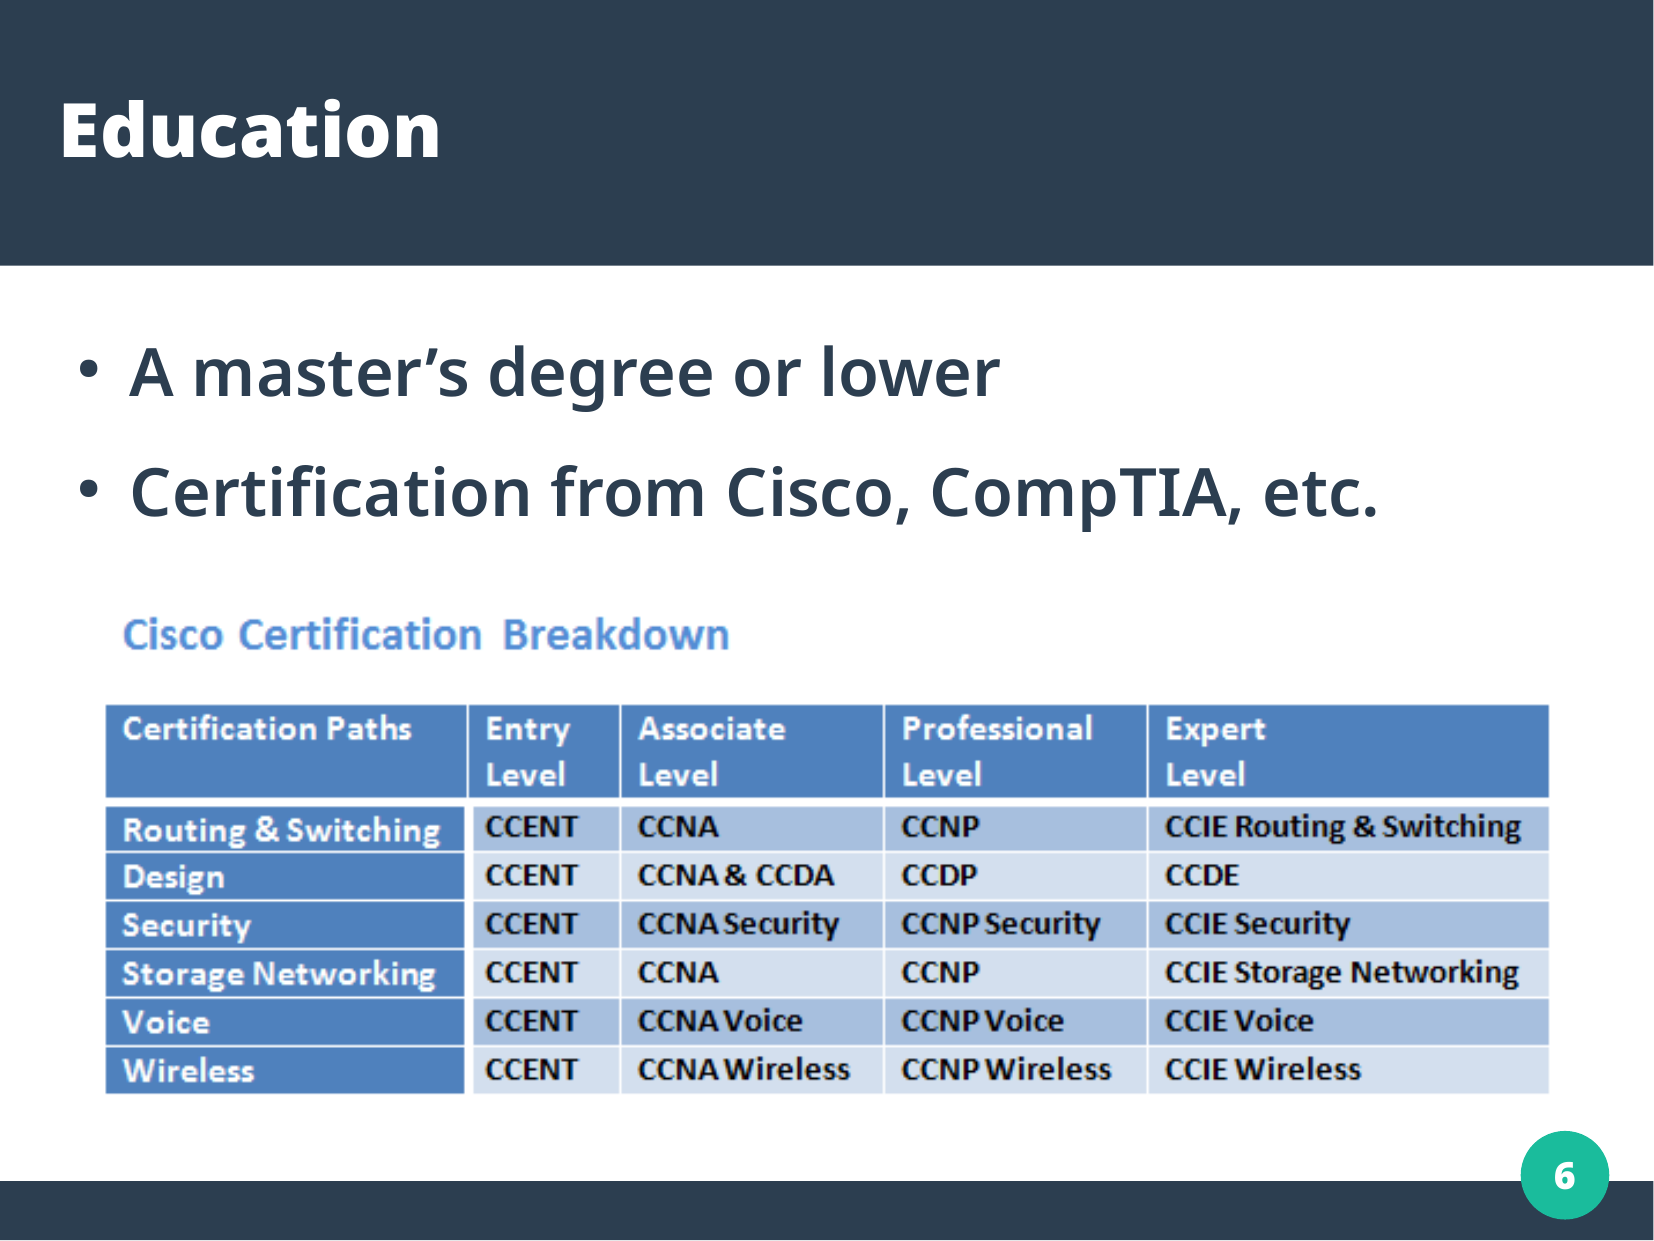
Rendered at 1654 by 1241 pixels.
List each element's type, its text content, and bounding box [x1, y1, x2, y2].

picture [88, 590, 1568, 1123]
title Education [59, 49, 1595, 207]
list A master’s degree or lower Certification from Cisco, CompTIA, etc. [59, 324, 1595, 1152]
